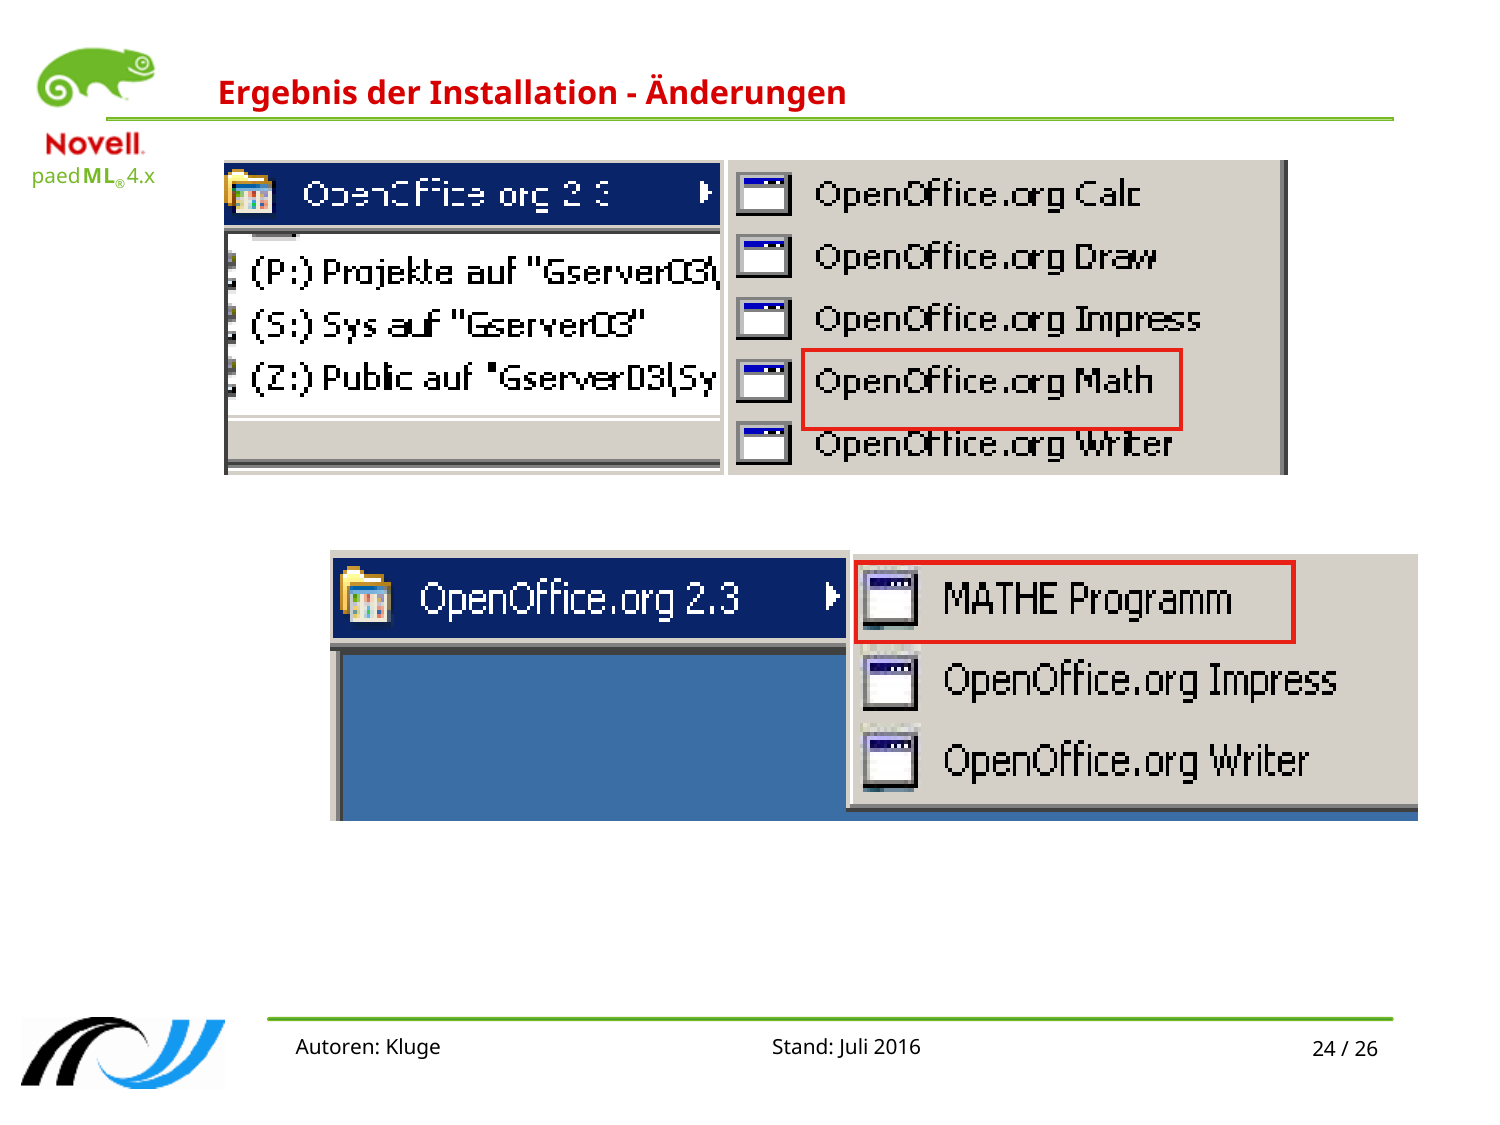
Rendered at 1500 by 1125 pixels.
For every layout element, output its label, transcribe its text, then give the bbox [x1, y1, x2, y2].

picture [24, 32, 167, 175]
chart [224, 160, 1288, 475]
picture [21, 1017, 225, 1089]
picture [330, 550, 1418, 821]
title Ergebnis der Installation - Änderungen [202, 41, 1359, 142]
